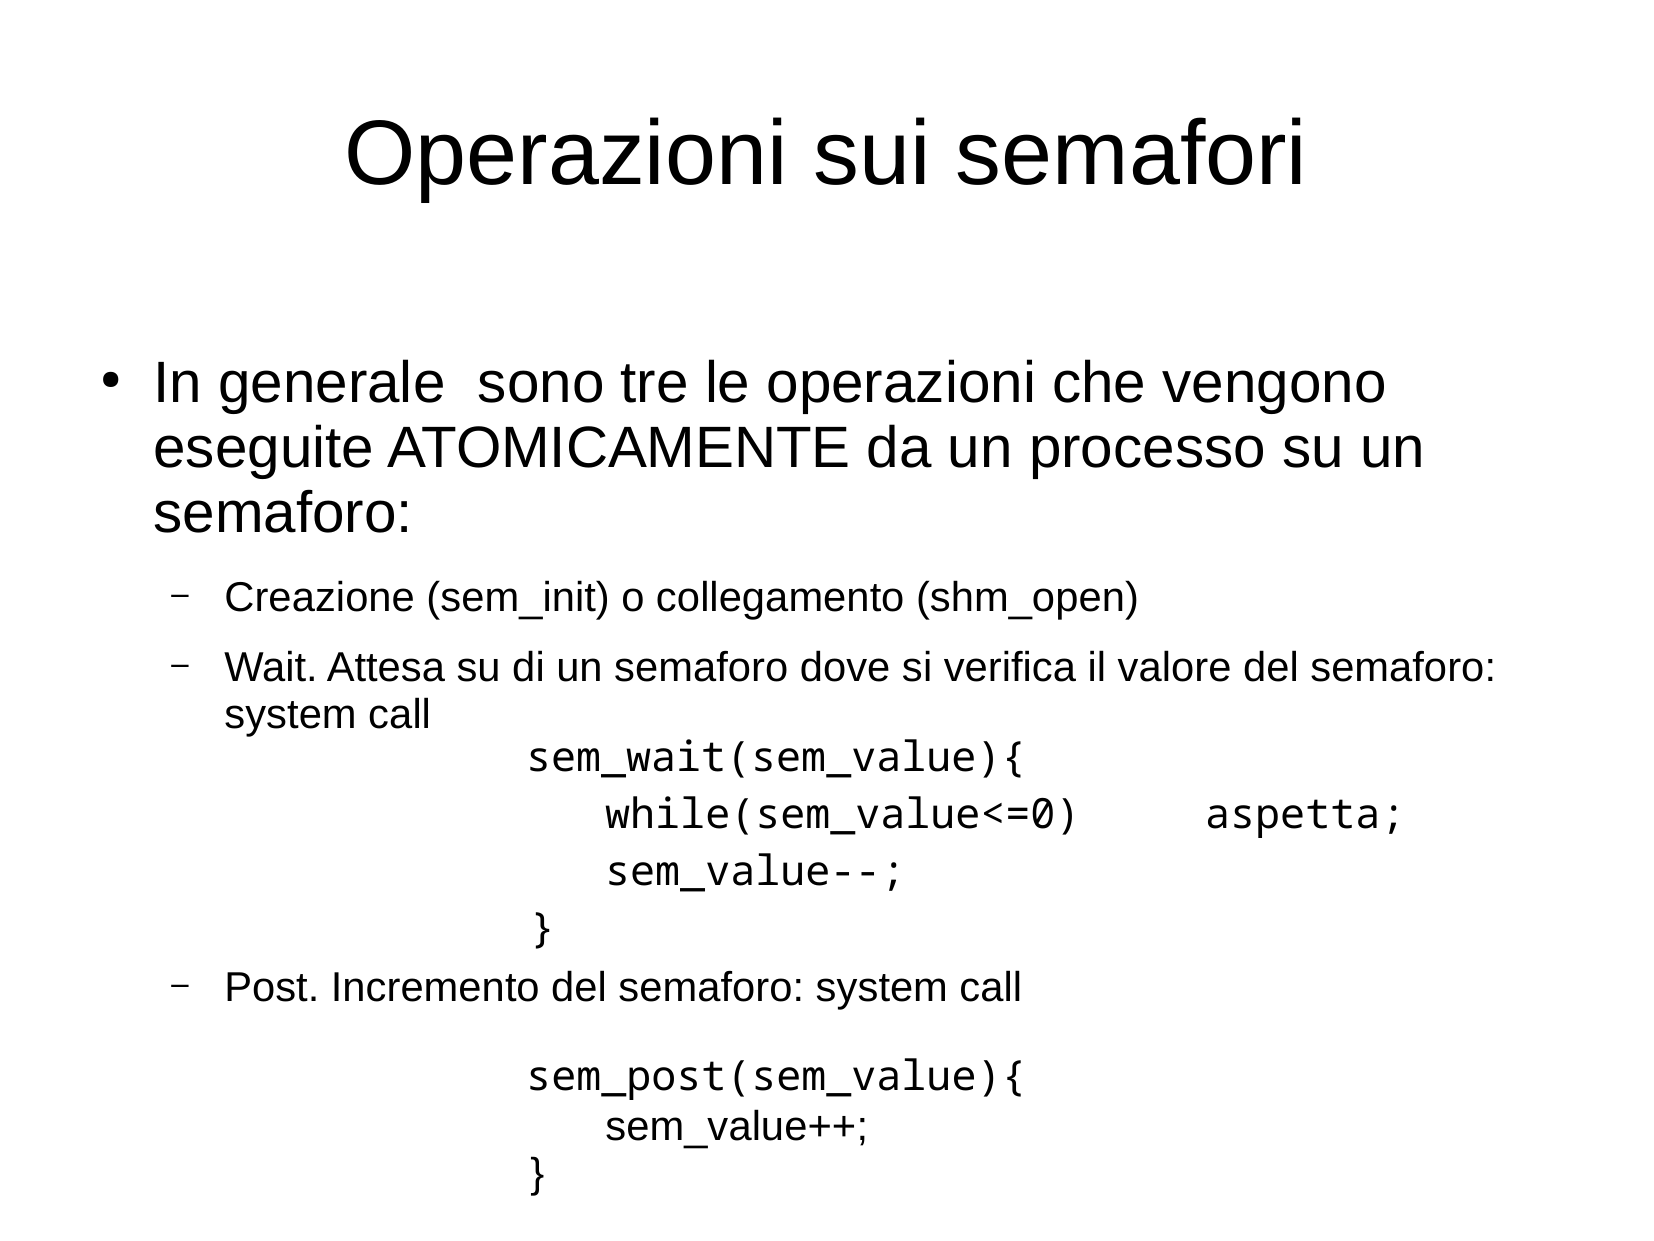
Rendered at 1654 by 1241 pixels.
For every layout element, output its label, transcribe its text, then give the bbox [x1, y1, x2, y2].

list In generale sono tre le operazioni che vengono eseguite ATOMICAMENTE da un processo su un semaforo: Creazione (sem_init) o collegamento (shm_open) Wait. Attesa su di un semaforo dove si verifica il valore del semaforo: system call Post. Incremento del semaforo: system call [82, 349, 1571, 1069]
text_box sem_post(sem_value){ sem_value++; } [440, 1038, 1136, 1197]
text_box sem_wait(sem_value){ while(sem_value<=0) aspetta; sem_value--; } [440, 719, 1451, 929]
title Operazioni sui semafori [82, 49, 1571, 257]
